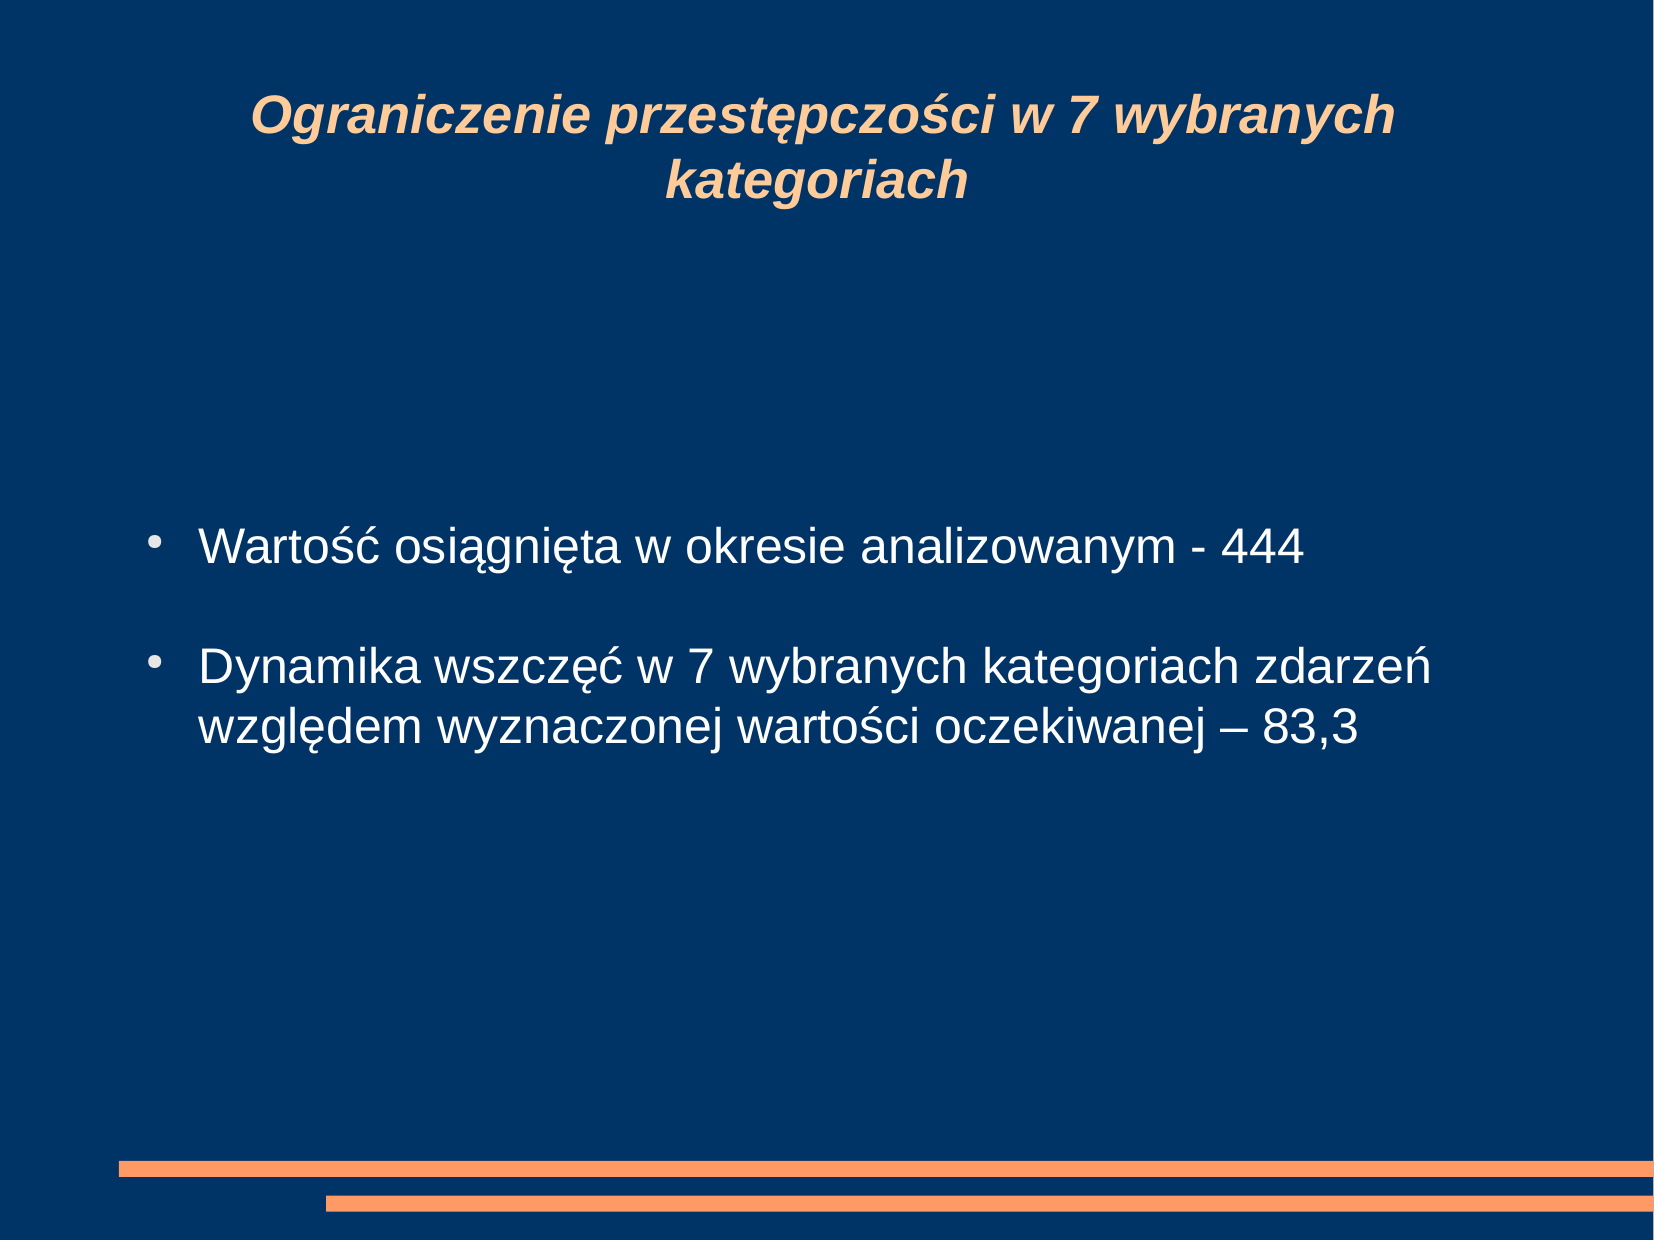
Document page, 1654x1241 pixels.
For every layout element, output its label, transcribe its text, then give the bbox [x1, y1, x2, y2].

text_box Wartość osiągnięta w okresie analizowanym - 444 Dynamika wszczęć w 7 wybranych kategoriach zdarzeń względem wyznaczonej wartości oczekiwanej – 83,3 [113, 325, 1602, 964]
title Ograniczenie przestępczości w 7 wybranych kategoriach [111, 70, 1524, 278]
